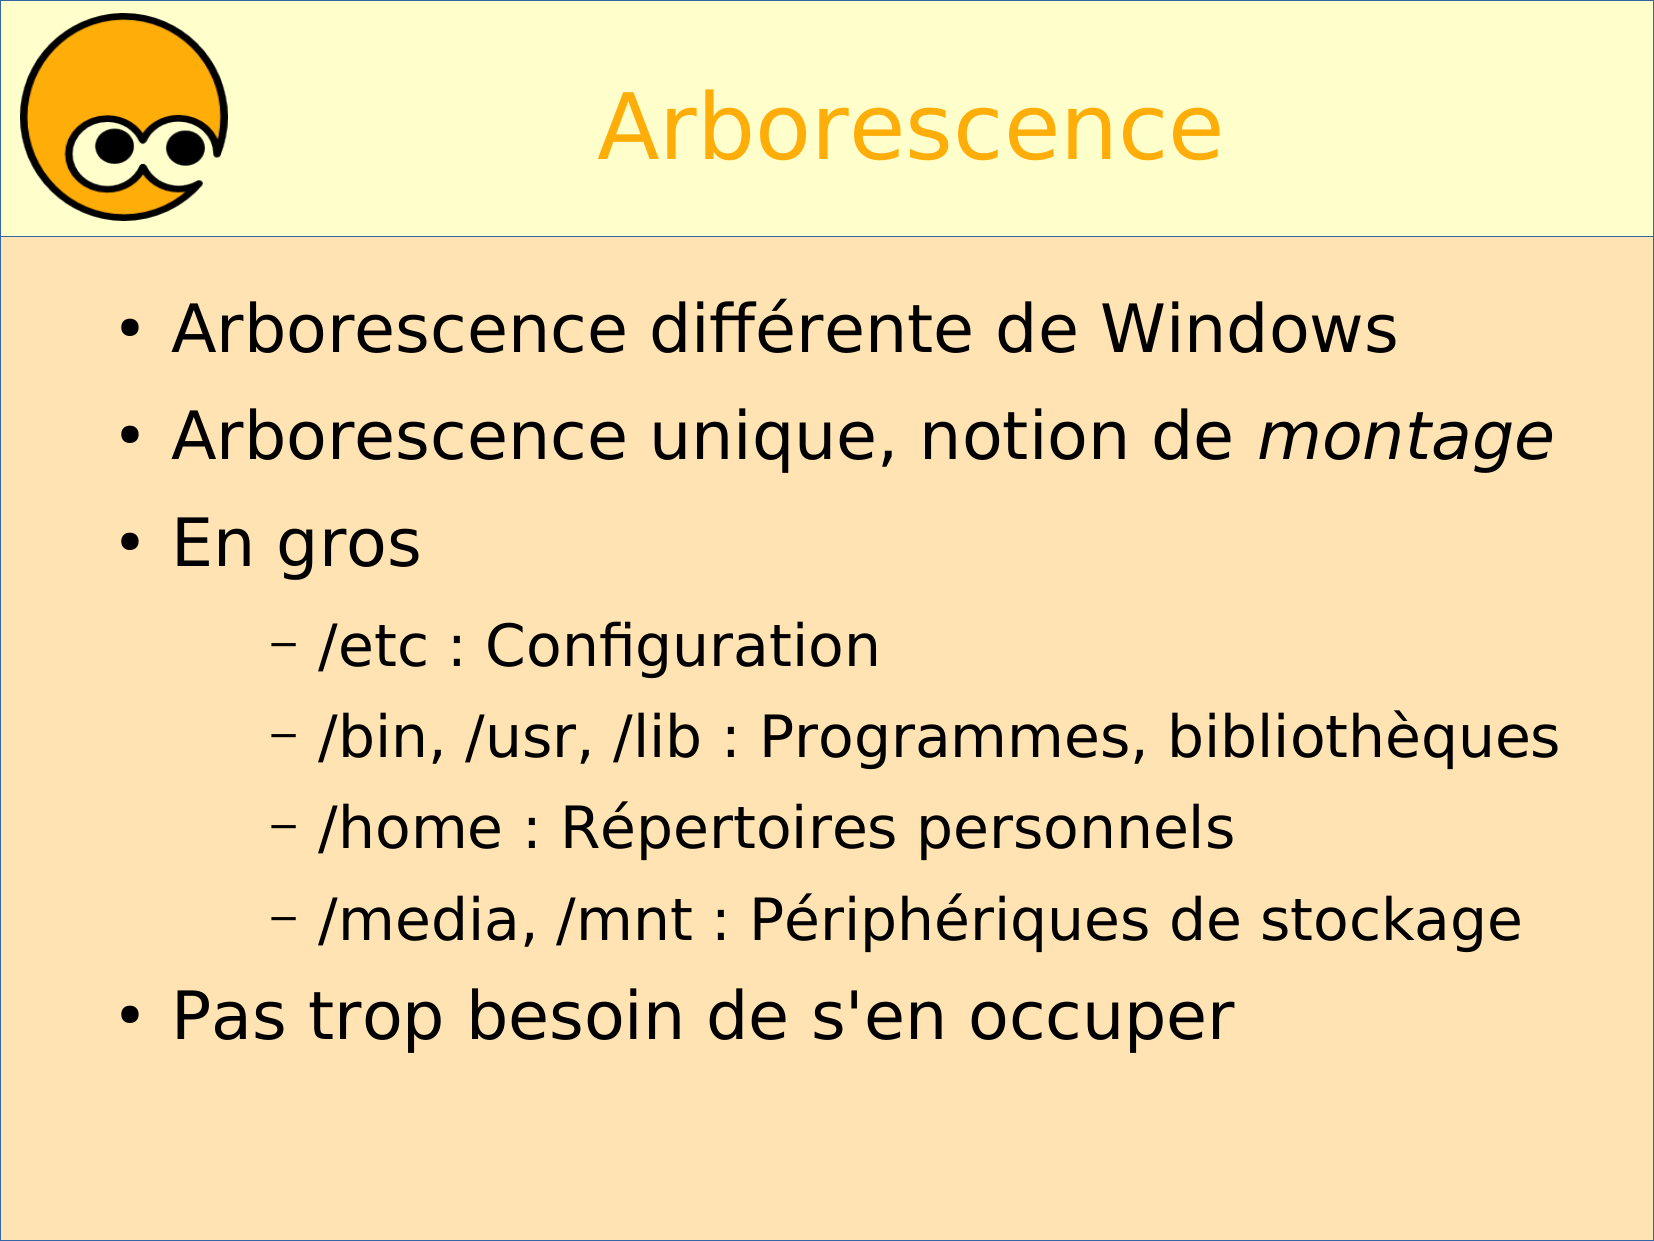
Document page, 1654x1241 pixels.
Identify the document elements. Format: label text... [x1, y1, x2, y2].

picture [20, 13, 228, 221]
title Arborescence [252, 49, 1571, 207]
list Arborescence différente de Windows Arborescence unique, notion de montage En gros /etc : Configuration /bin, /usr, /lib : Programmes, bibliothèques /home : Répertoires personnels /media, /mnt : Périphériques de stockage Pas trop besoin de s'en occuper [82, 290, 1571, 1109]
